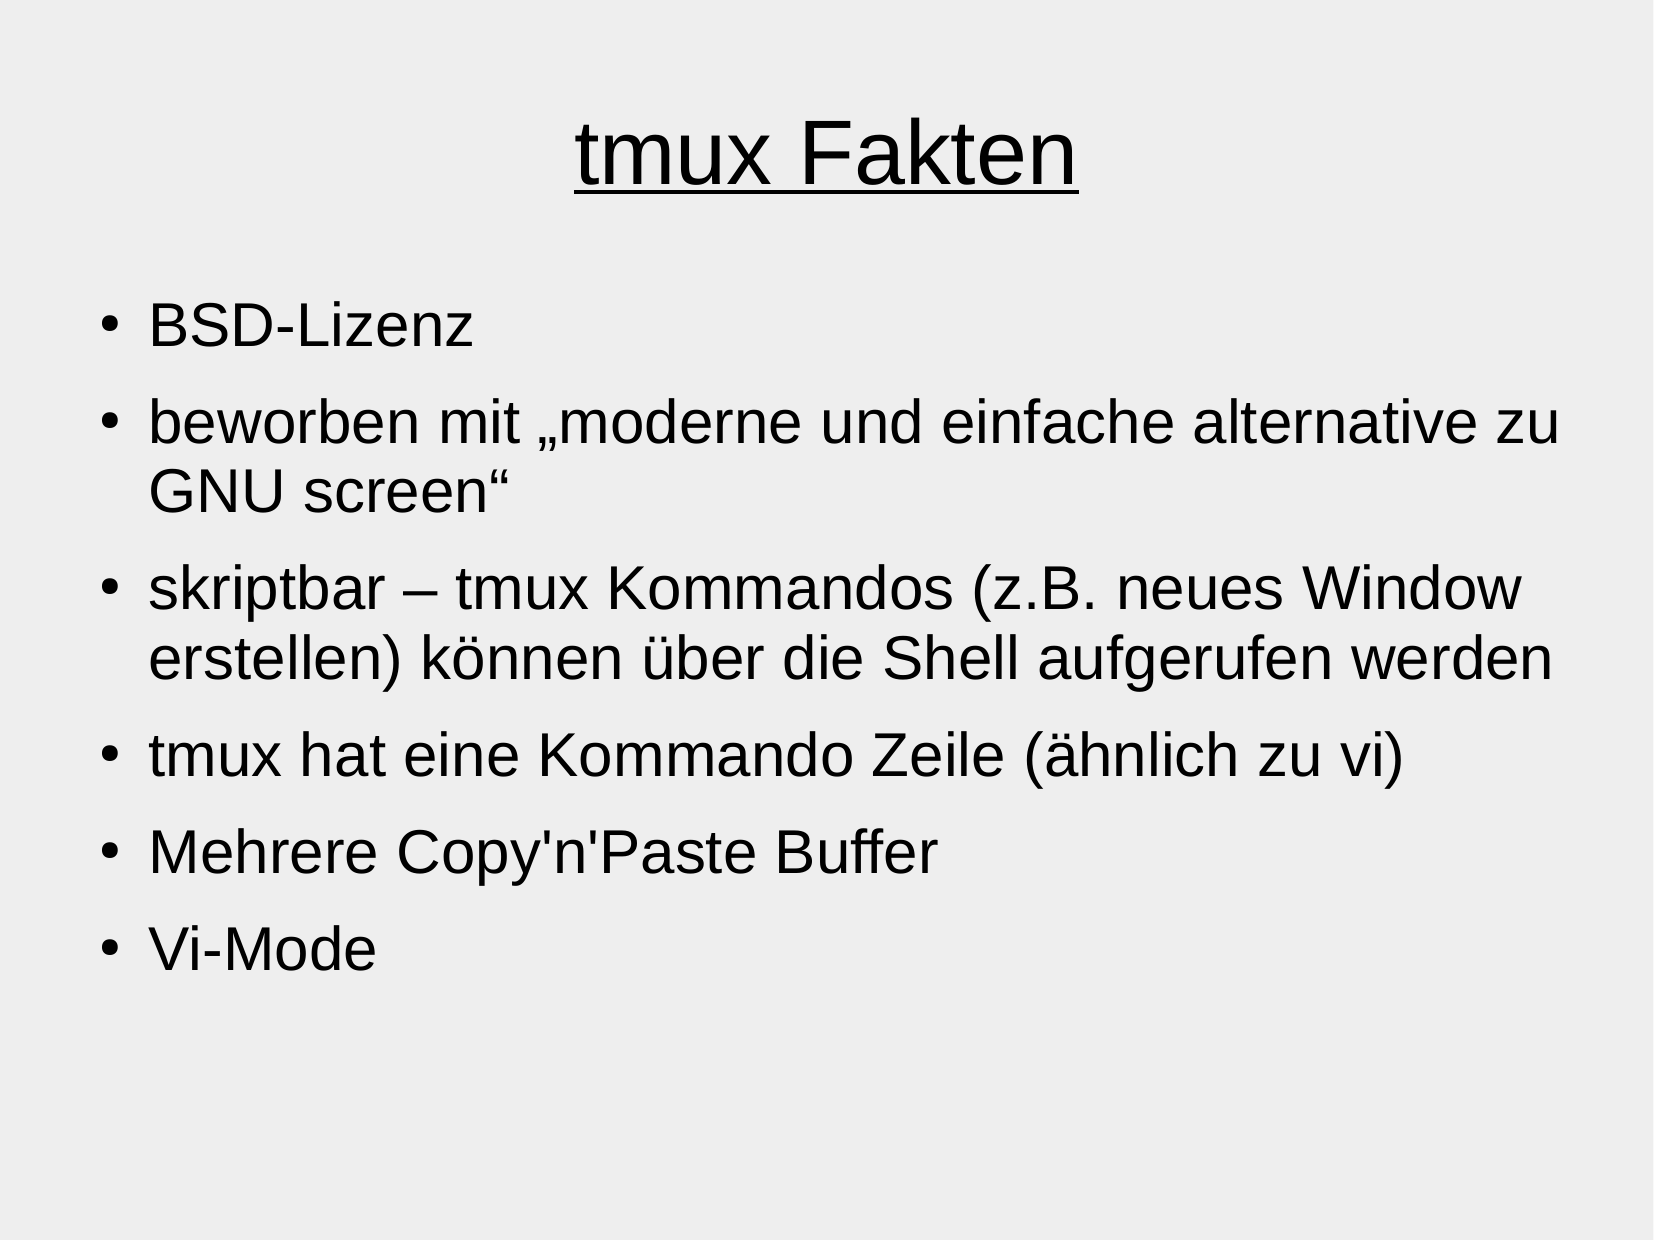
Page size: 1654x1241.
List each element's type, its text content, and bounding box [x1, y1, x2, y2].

list BSD-Lizenz beworben mit „moderne und einfache alternative zu GNU screen“ skriptbar – tmux Kommandos (z.B. neues Window erstellen) können über die Shell aufgerufen werden tmux hat eine Kommando Zeile (ähnlich zu vi) Mehrere Copy'n'Paste Buffer Vi-Mode [82, 290, 1571, 1010]
title tmux Fakten [82, 49, 1571, 257]
